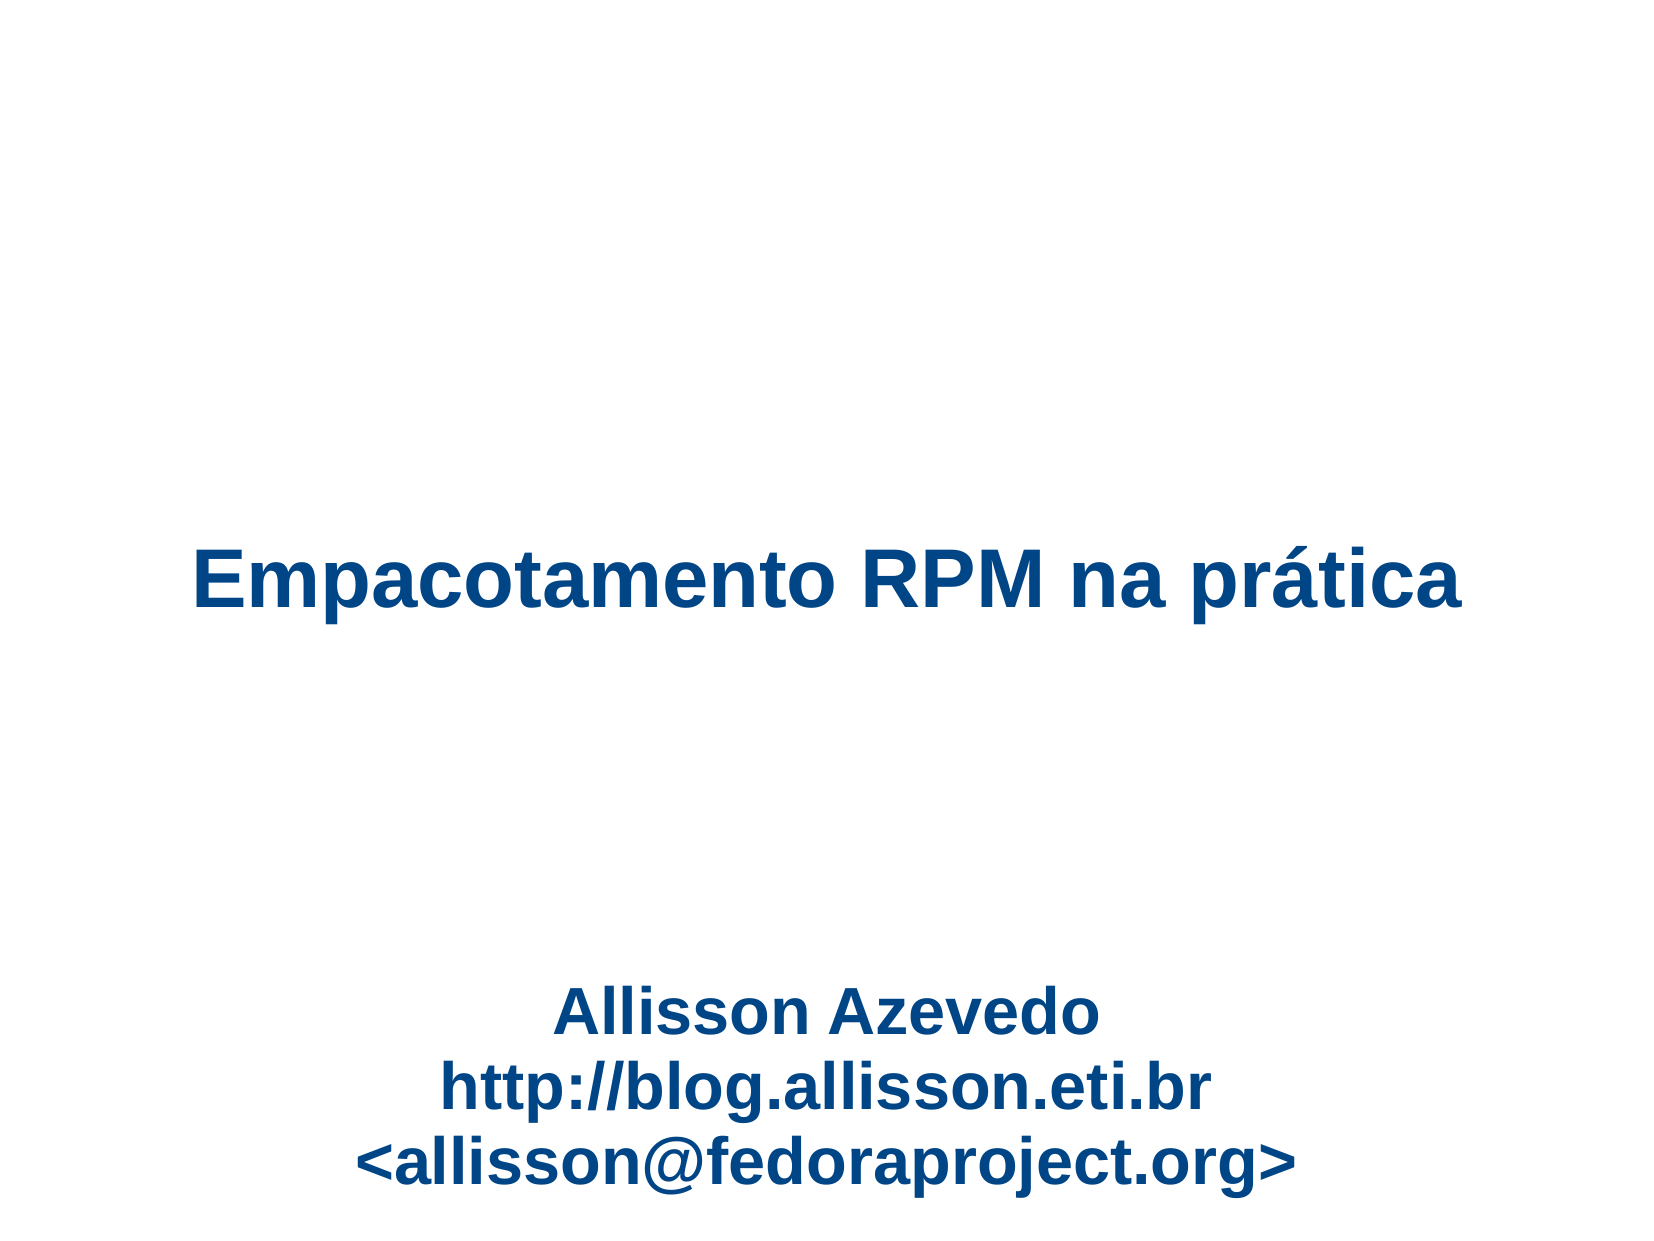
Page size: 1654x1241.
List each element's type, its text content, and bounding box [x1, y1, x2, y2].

subtitle Empacotamento RPM na prática [82, 56, 1571, 1102]
text_box Allisson Azevedo http://blog.allisson.eti.br <allisson@fedoraproject.org> [151, 966, 1502, 1206]
